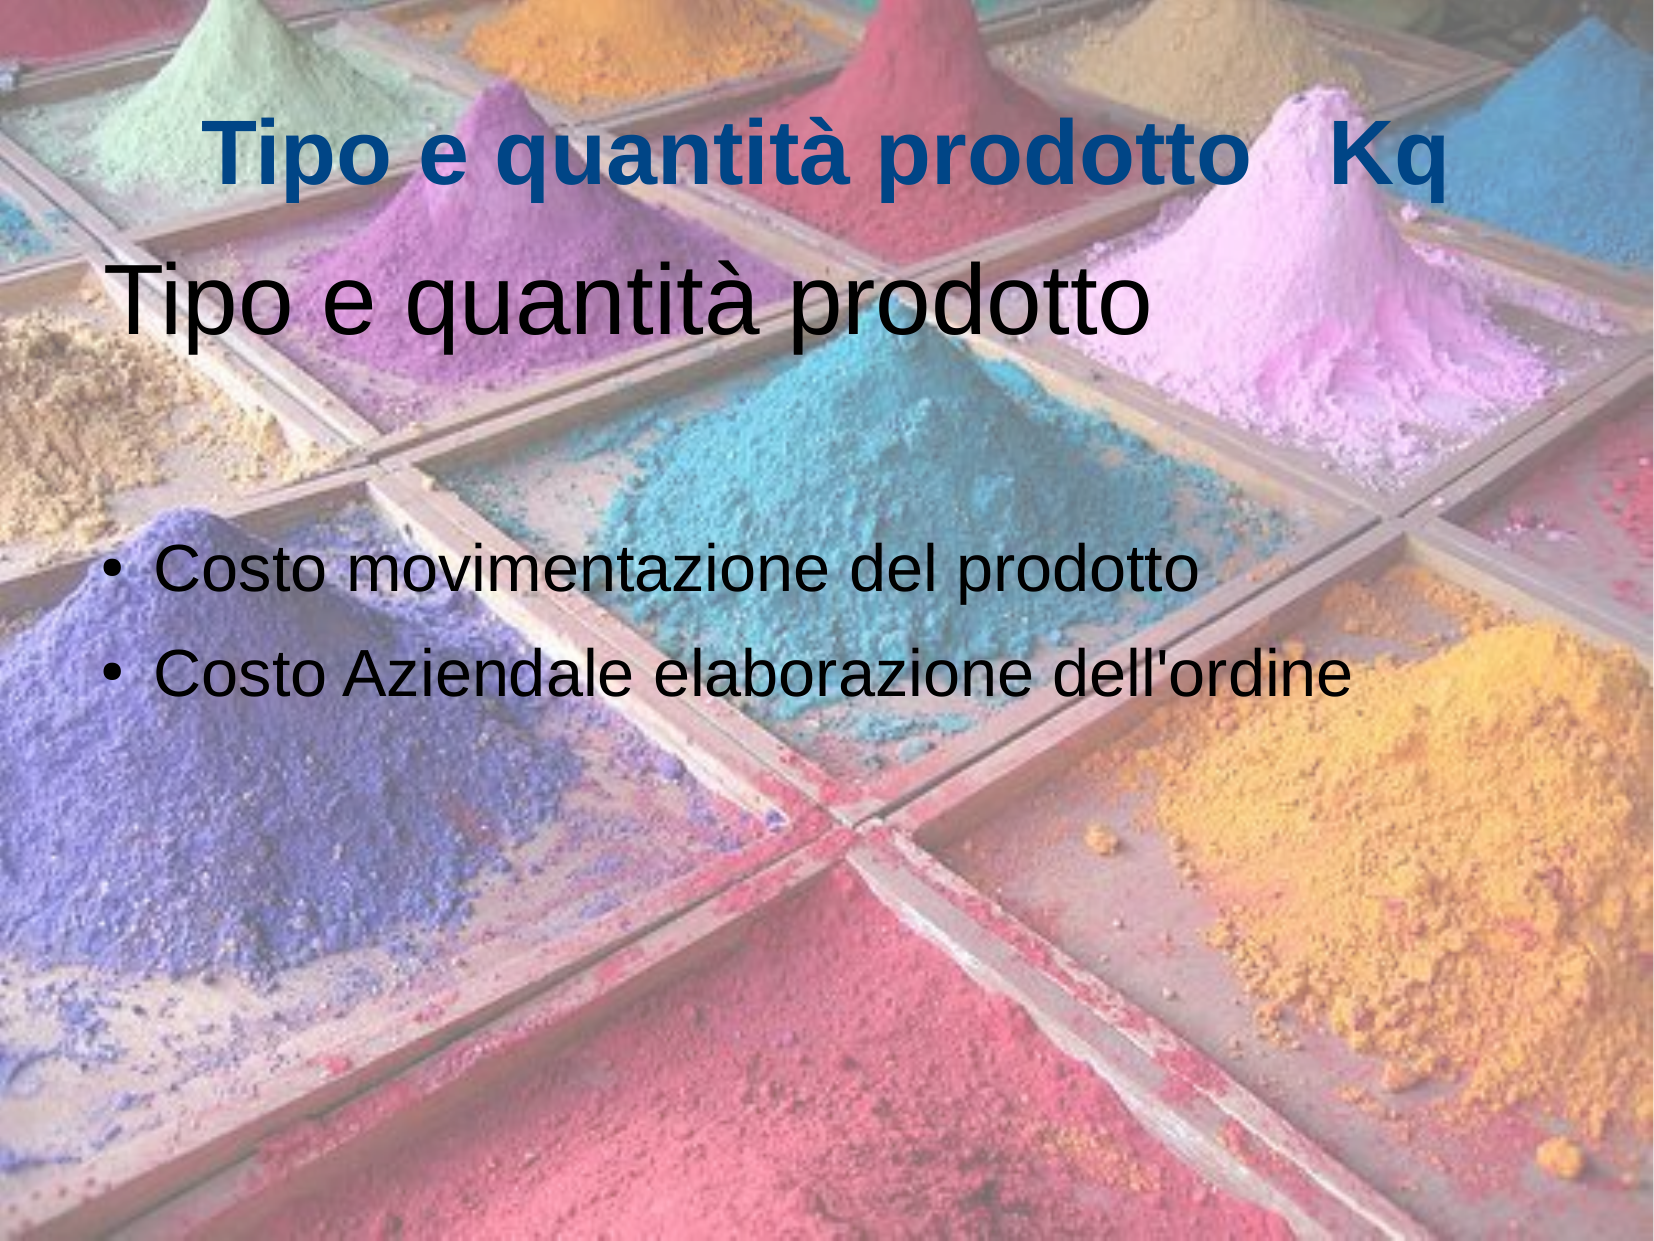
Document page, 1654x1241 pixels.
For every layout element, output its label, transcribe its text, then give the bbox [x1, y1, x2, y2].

text_box Tipo e quantità prodotto [88, 236, 1536, 363]
title Tipo e quantità prodotto Kq [82, 56, 1571, 250]
picture [0, 0, 1654, 1241]
list Costo movimentazione del prodotto Costo Aziendale elaborazione dell'ordine [82, 531, 1477, 1094]
